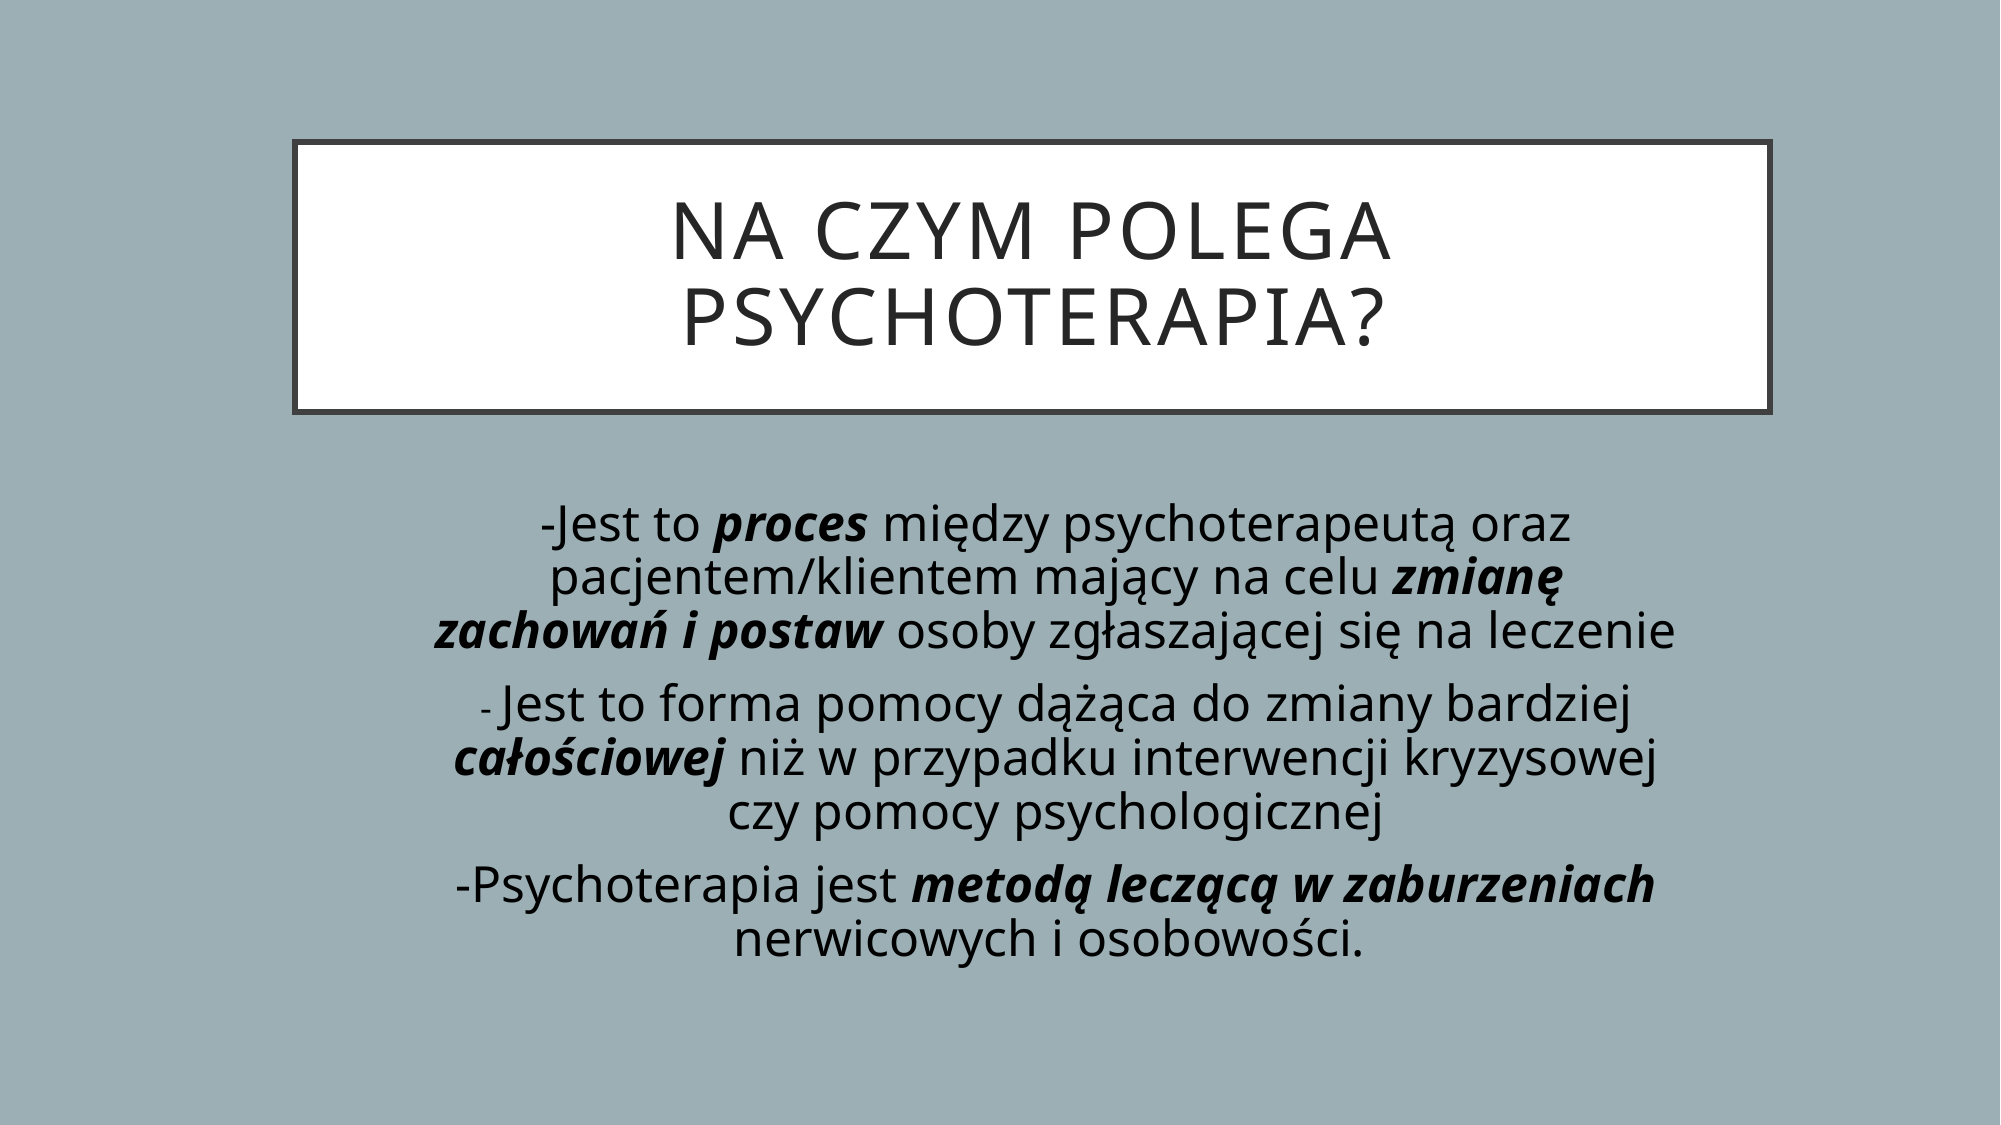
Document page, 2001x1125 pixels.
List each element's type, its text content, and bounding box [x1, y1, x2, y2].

subtitle -Jest to proces między psychoterapeutą oraz pacjentem/klientem mający na celu zmianę zachowań i postaw osoby zgłaszającej się na leczenie - Jest to forma pomocy dążąca do zmiany bardziej całościowej niż w przypadku interwencji kryzysowej czy pomocy psychologicznej -Psychoterapia jest metodą leczącą w zaburzeniach nerwicowych i osobowości. [415, 490, 1698, 1021]
title Na czym polega psychoterapia? [295, 141, 1771, 412]
